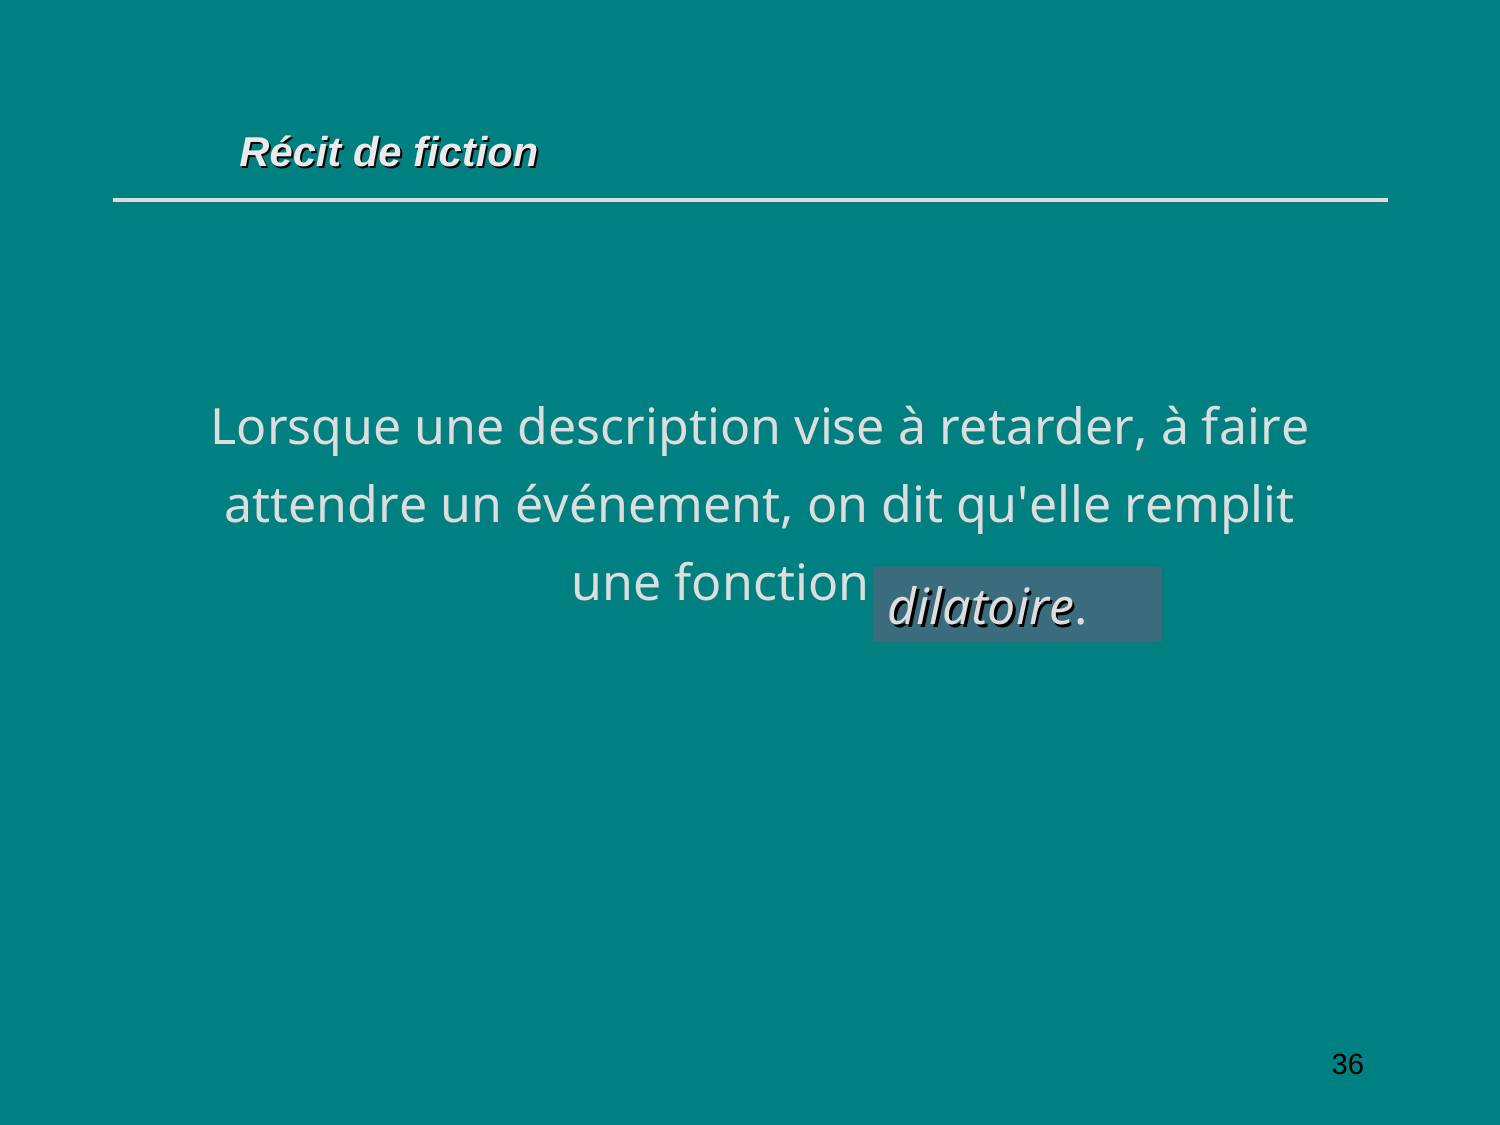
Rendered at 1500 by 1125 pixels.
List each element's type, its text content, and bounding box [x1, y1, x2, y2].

text_box dilatoire. [873, 566, 1162, 643]
text_box Récit de fiction [224, 116, 554, 183]
text_box Lorsque une description vise à retarder, à faire attendre un événement, on dit qu'elle remplit une fonction . . . [182, 368, 1338, 619]
